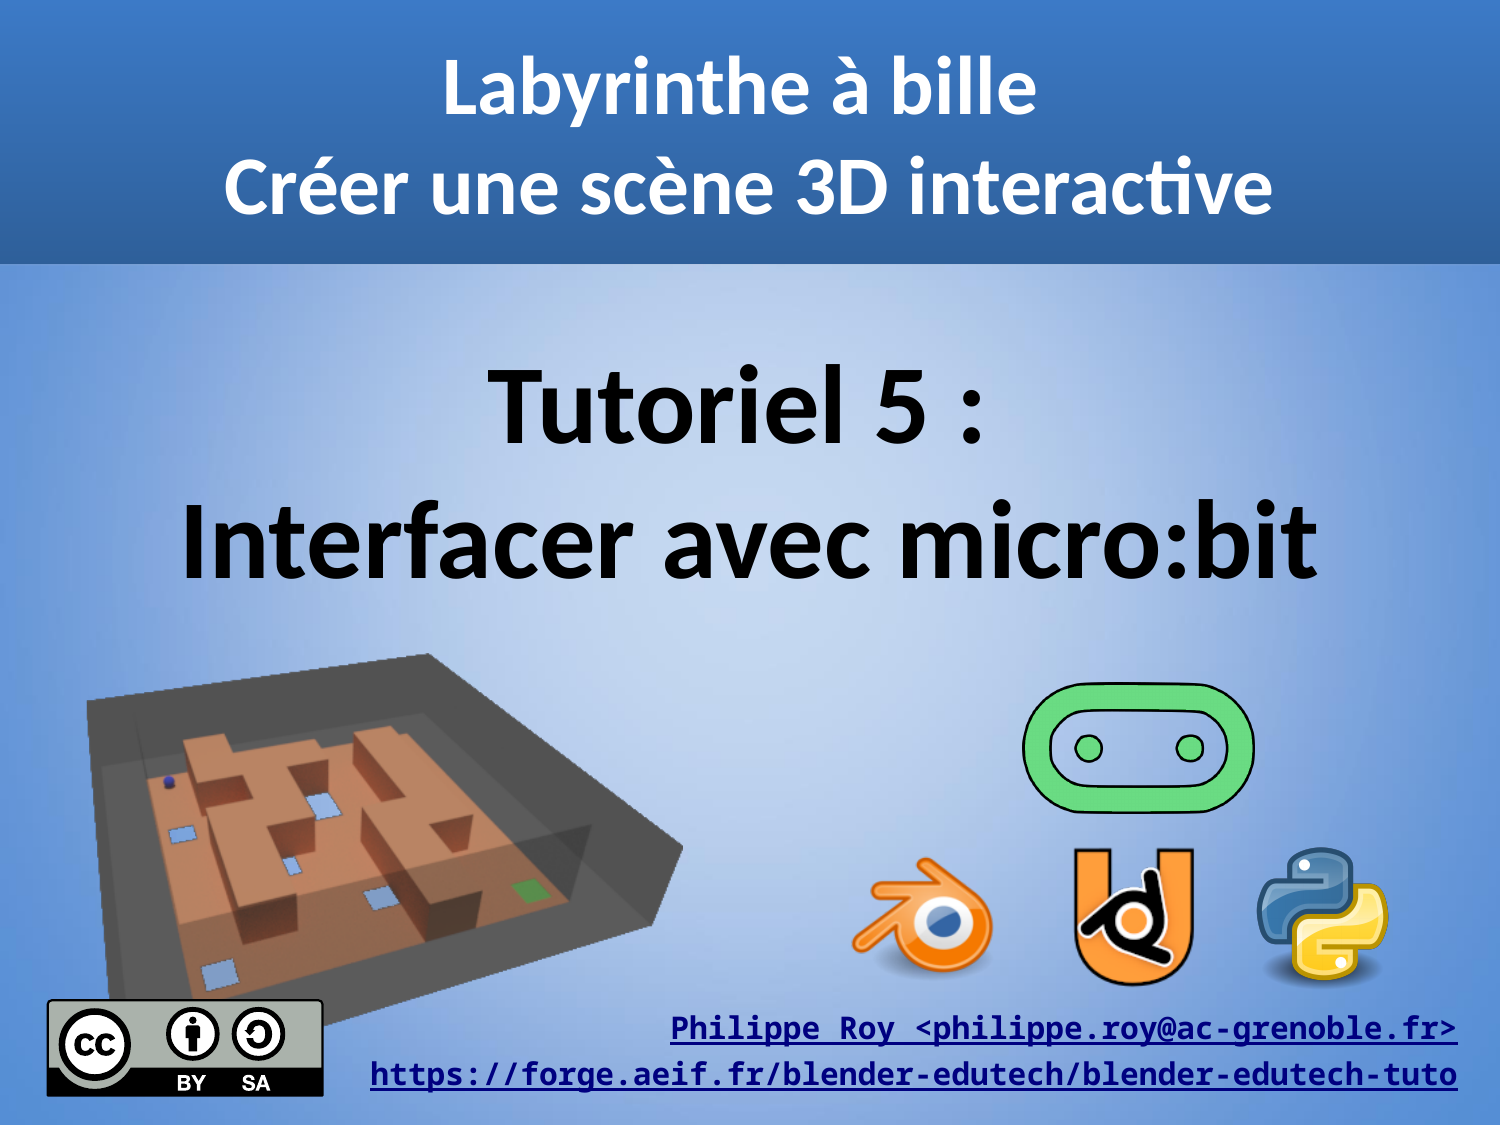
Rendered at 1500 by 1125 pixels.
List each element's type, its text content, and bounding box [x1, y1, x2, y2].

text_box Philippe Roy <philippe.roy@ac-grenoble.fr> [338, 1004, 1473, 1051]
text_box Tutoriel 5 : Interfacer avec micro:bit [0, 323, 1500, 626]
title Labyrinthe à bille Créer une scène 3D interactive [0, 0, 1500, 264]
picture [0, 264, 1500, 323]
text_box https://forge.aeif.fr/blender-edutech/blender-edutech-tuto [338, 1051, 1473, 1097]
picture [0, 626, 1500, 1125]
